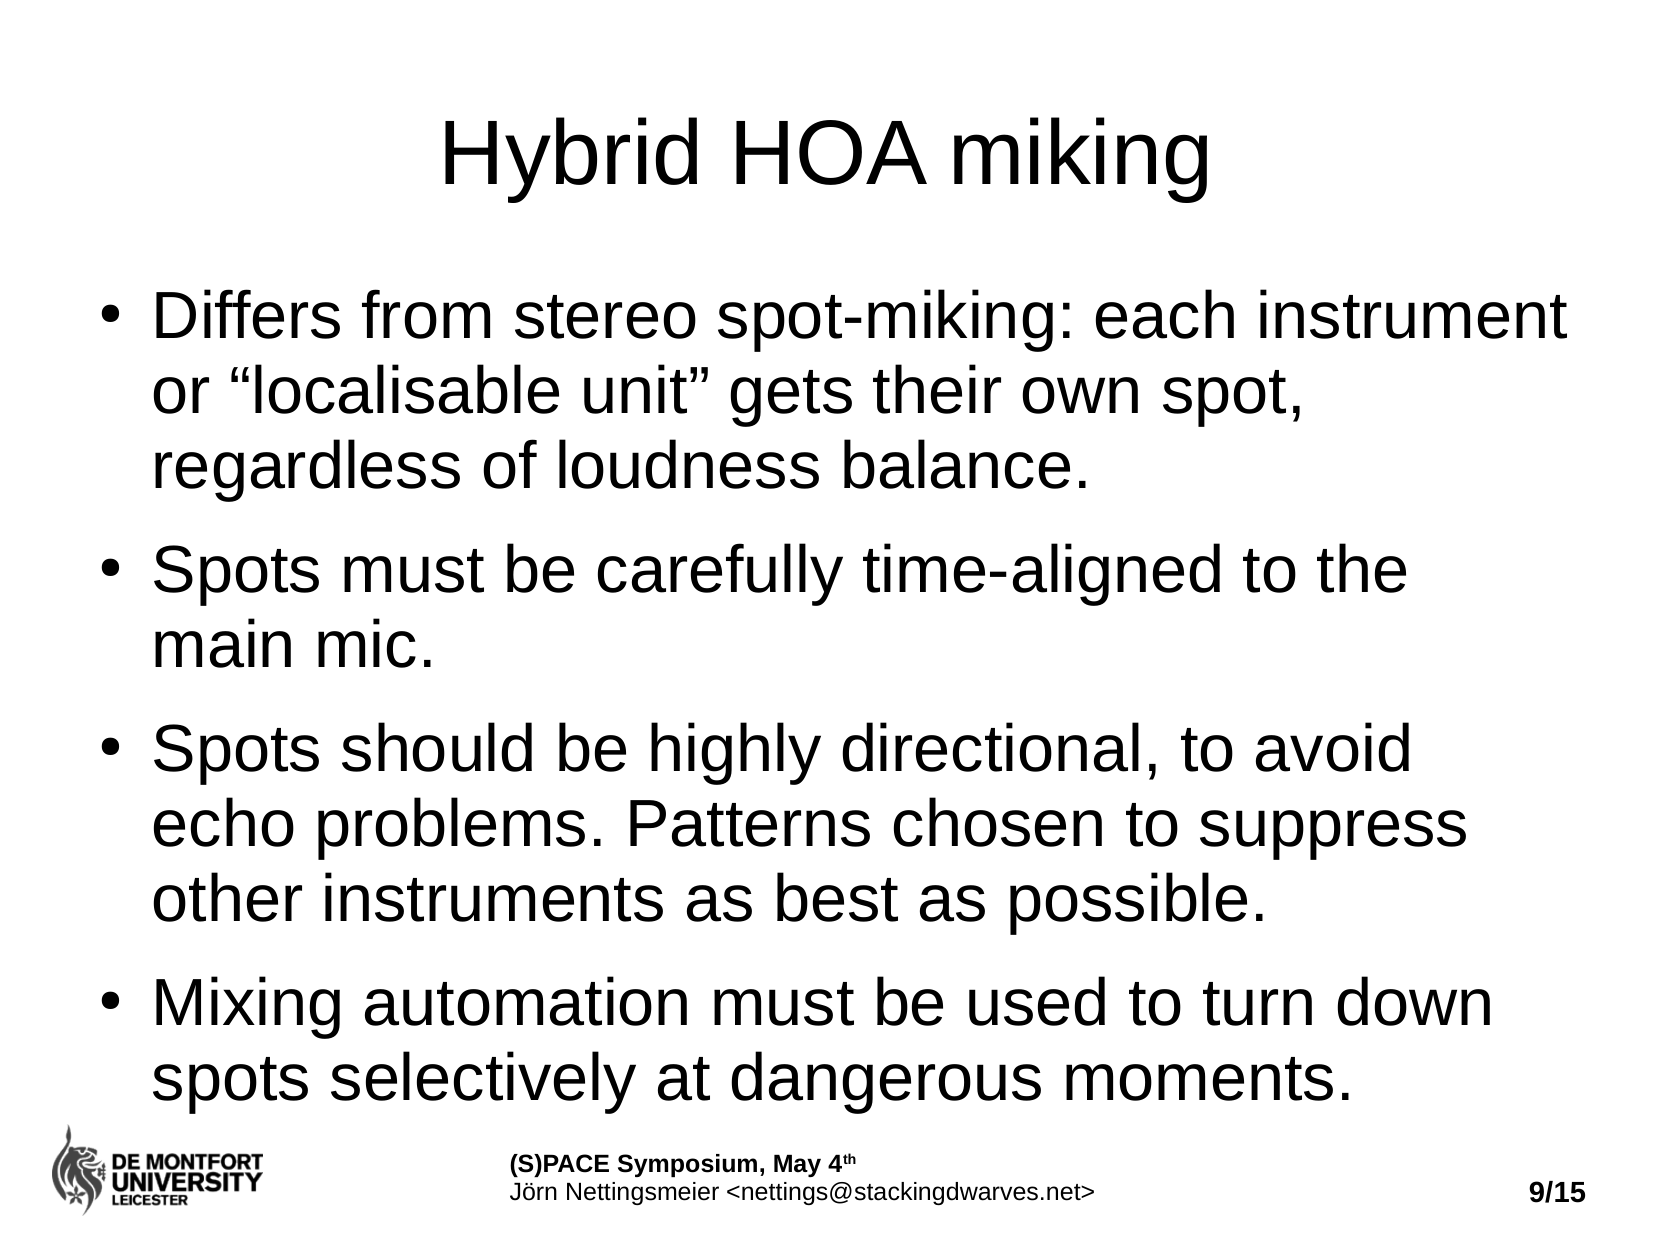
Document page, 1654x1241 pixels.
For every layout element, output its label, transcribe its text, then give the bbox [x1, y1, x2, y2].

list Differs from stereo spot-miking: each instrument or “localisable unit” gets their own spot, regardless of loudness balance. Spots must be carefully time-aligned to the main mic. Spots should be highly directional, to avoid echo problems. Patterns chosen to suppress other instruments as best as possible. Mixing automation must be used to turn down spots selectively at dangerous moments. [80, 278, 1570, 1141]
title Hybrid HOA miking [82, 49, 1571, 257]
